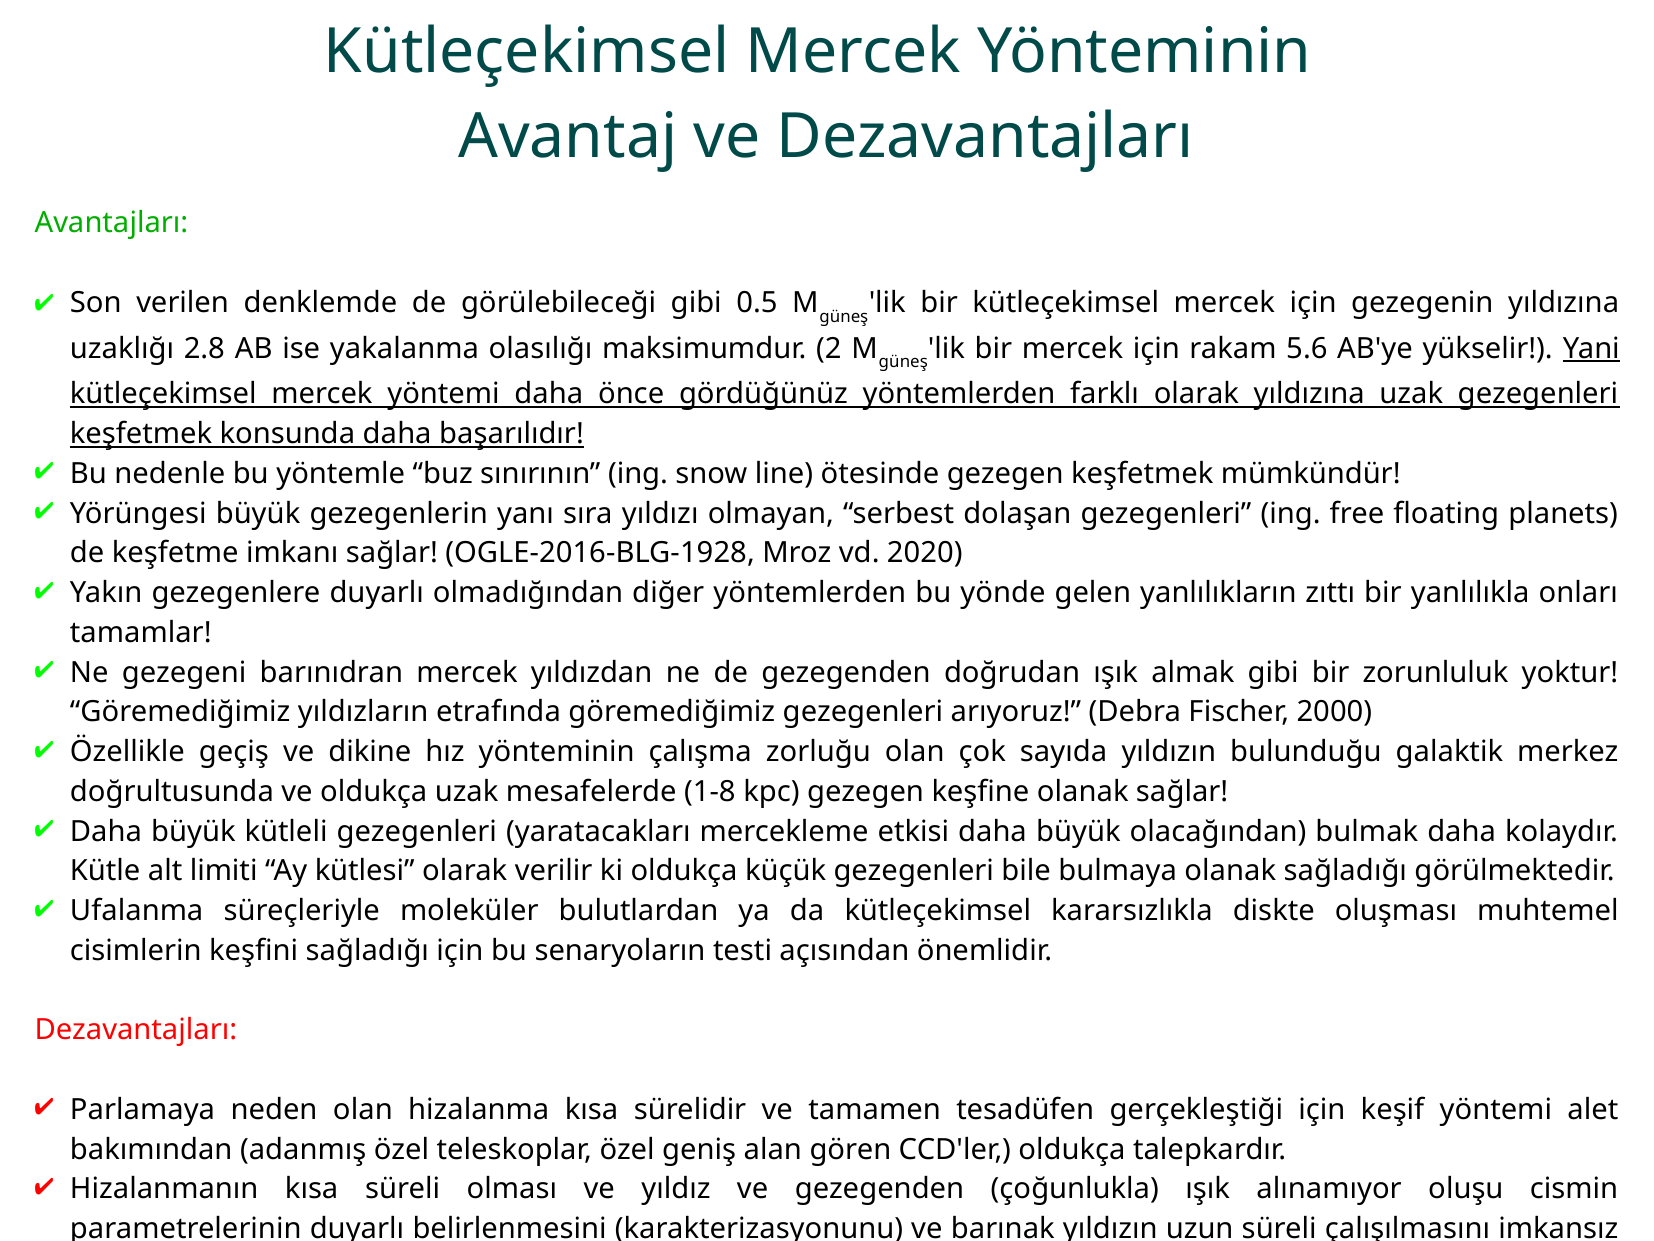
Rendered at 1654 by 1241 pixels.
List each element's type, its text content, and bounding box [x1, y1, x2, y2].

title Kütleçekimsel Mercek Yönteminin Avantaj ve Dezavantajları [82, 8, 1571, 174]
subtitle Avantajları: Son verilen denklemde de görülebileceği gibi 0.5 Mgüneş'lik bir kütleçekimsel mercek için gezegenin yıldızına uzaklığı 2.8 AB ise yakalanma olasılığı maksimumdur. (2 Mgüneş'lik bir mercek için rakam 5.6 AB'ye yükselir!). Yani kütleçekimsel mercek yöntemi daha önce gördüğünüz yöntemlerden farklı olarak yıldızına uzak gezegenleri keşfetmek konsunda daha başarılıdır! Bu nedenle bu yöntemle “buz sınırının” (ing. snow line) ötesinde gezegen keşfetmek mümkündür! Yörüngesi büyük gezegenlerin yanı sıra yıldızı olmayan, “serbest dolaşan gezegenleri” (ing. free floating planets) de keşfetme imkanı sağlar! (OGLE-2016-BLG-1928, Mroz vd. 2020) Yakın gezegenlere duyarlı olmadığından diğer yöntemlerden bu yönde gelen yanlılıkların zıttı bir yanlılıkla onları tamamlar! Ne gezegeni barınıdran mercek yıldızdan ne de gezegenden doğrudan ışık almak gibi bir zorunluluk yoktur! “Göremediğimiz yıldızların etrafında göremediğimiz gezegenleri arıyoruz!” (Debra Fischer, 2000) Özellikle geçiş ve dikine hız yönteminin çalışma zorluğu olan çok sayıda yıldızın bulunduğu galaktik merkez doğrultusunda ve oldukça uzak mesafelerde (1-8 kpc) gezegen keşfine olanak sağlar! Daha büyük kütleli gezegenleri (yaratacakları mercekleme etkisi daha büyük olacağından) bulmak daha kolaydır. Kütle alt limiti “Ay kütlesi” olarak verilir ki oldukça küçük gezegenleri bile bulmaya olanak sağladığı görülmektedir. Ufalanma süreçleriyle moleküler bulutlardan ya da kütleçekimsel kararsızlıkla diskte oluşması muhtemel cisimlerin keşfini sağladığı için bu senaryoların testi açısından önemlidir. Dezavantajları: Parlamaya neden olan hizalanma kısa sürelidir ve tamamen tesadüfen gerçekleştiği için keşif yöntemi alet bakımından (adanmış özel teleskoplar, özel geniş alan gören CCD'ler,) oldukça talepkardır. Hizalanmanın kısa süreli olması ve yıldız ve gezegenden (çoğunlukla) ışık alınamıyor oluşu cismin parametrelerinin duyarlı belirlenmesini (karakterizasyonunu) ve barınak yıldızın uzun süreli çalışılmasını imkansız hale getirmektedir. “Göremediğimiz yıldızların etrafında göremediğimiz gezegenleri arıyoruz!” [34, 201, 1620, 1218]
